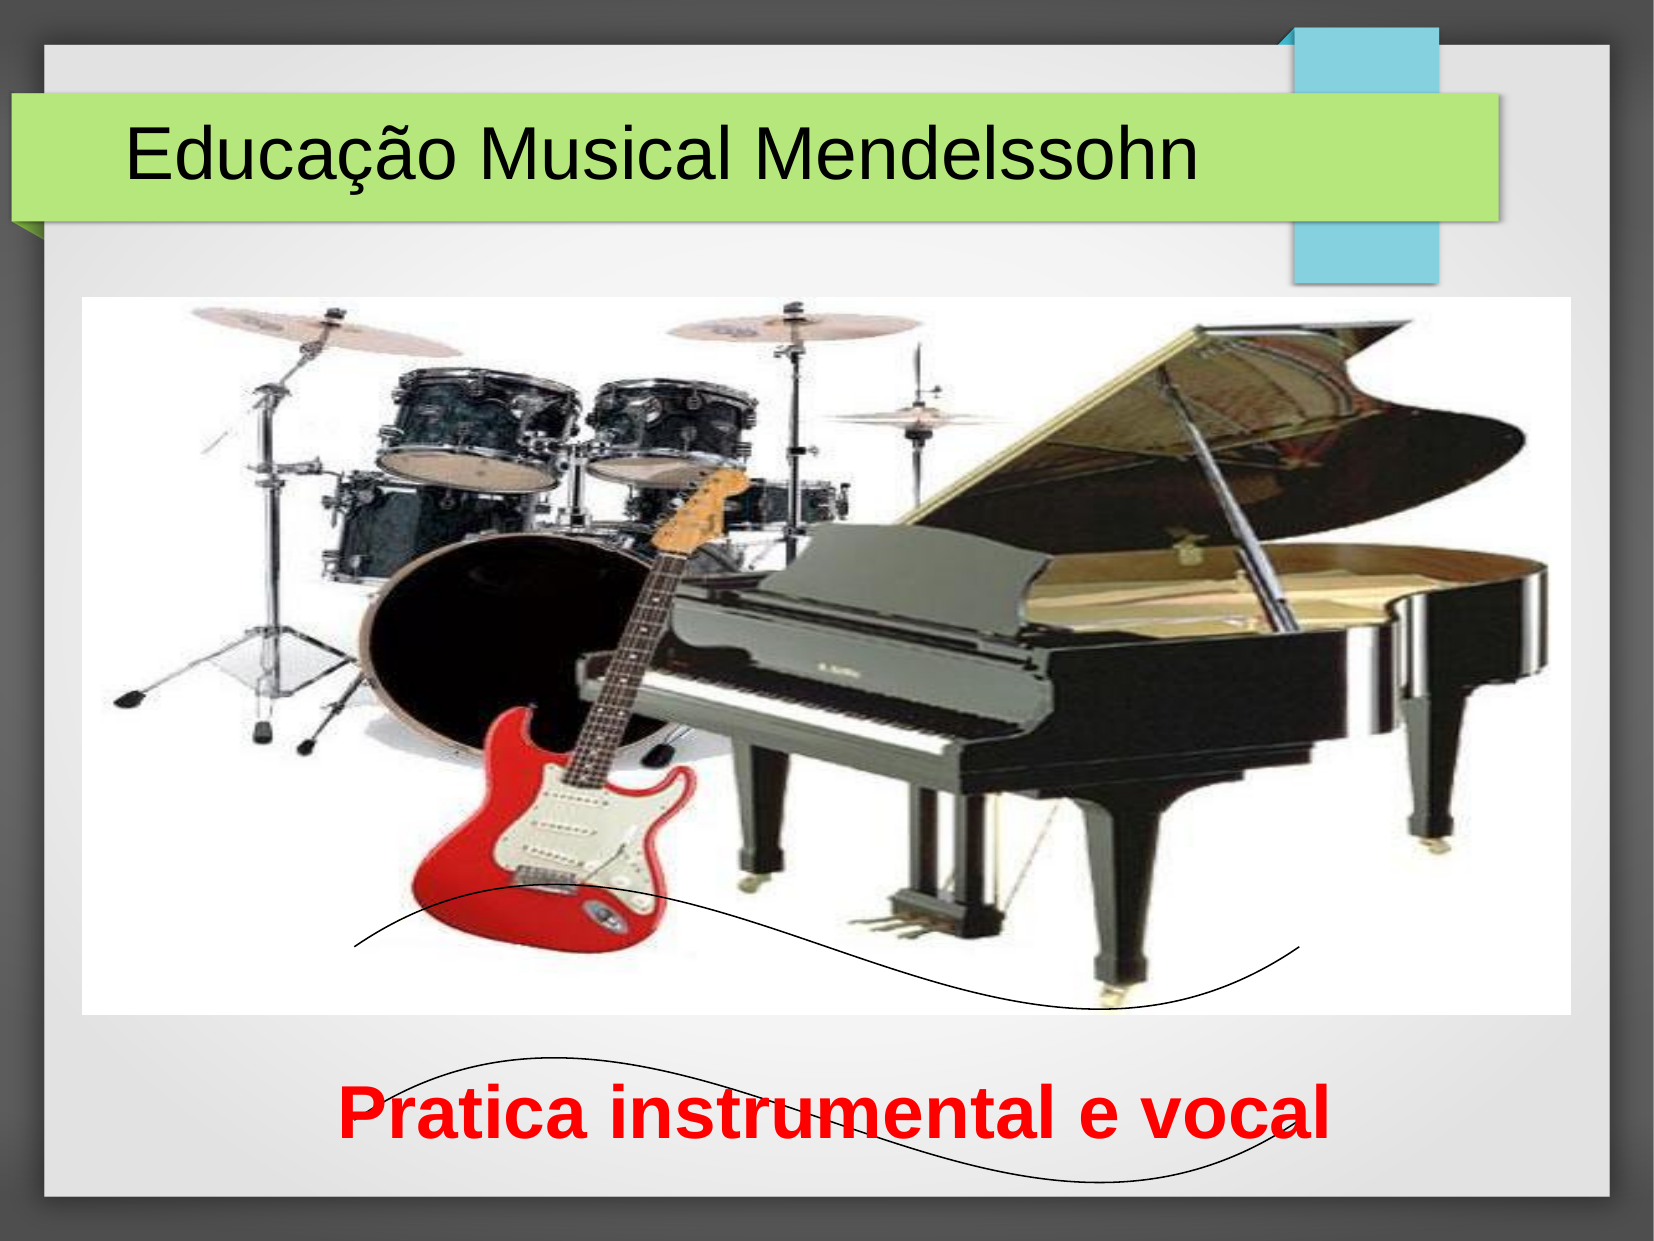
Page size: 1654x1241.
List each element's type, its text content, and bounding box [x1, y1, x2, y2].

picture [0, 0, 1654, 1241]
title Educação Musical Mendelssohn [82, 94, 1264, 213]
text_box Pratica instrumental e vocal [177, 1062, 1501, 1162]
